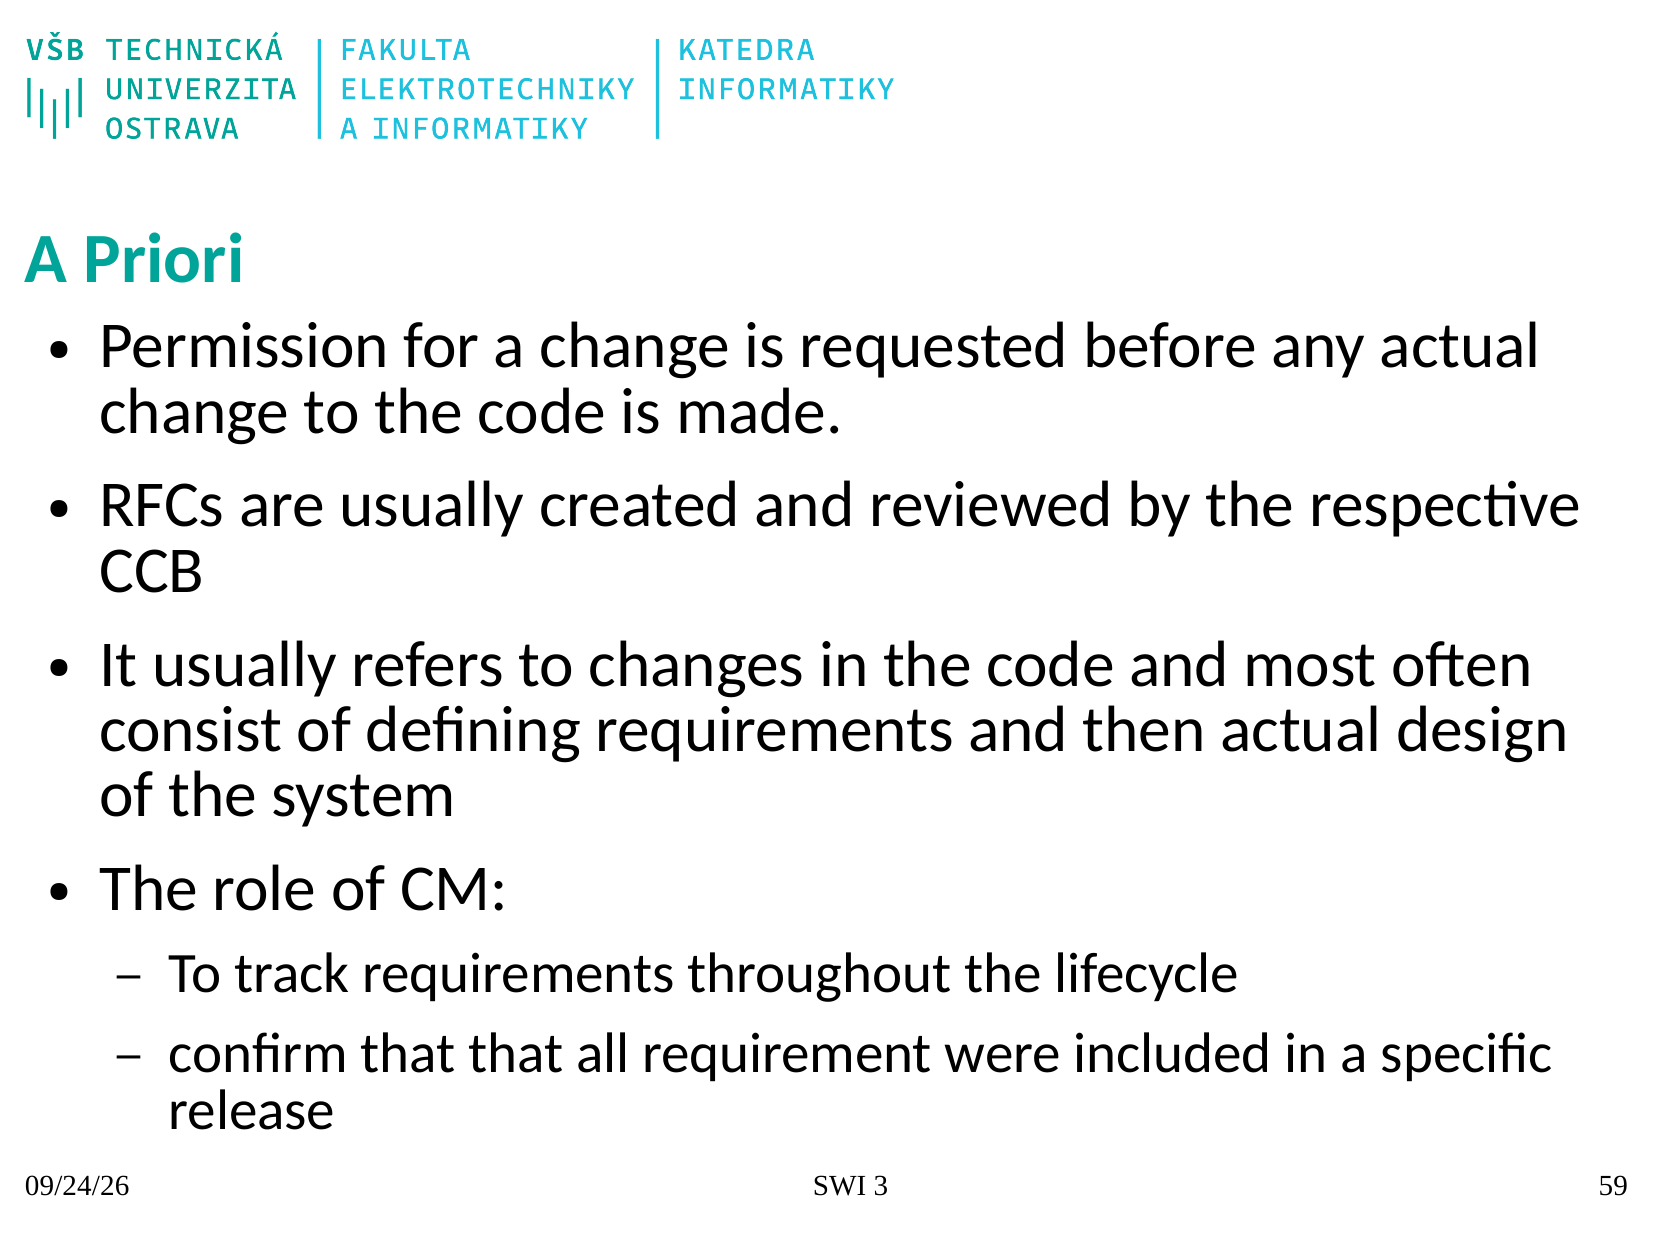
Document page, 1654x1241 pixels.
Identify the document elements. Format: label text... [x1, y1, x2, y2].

picture [26, 31, 894, 139]
title A Priori [24, 169, 1629, 300]
list Permission for a change is requested before any actual change to the code is made. RFCs are usually created and reviewed by the respective CCB It usually refers to changes in the code and most often consist of defining requirements and then actual design of the system The role of CM: To track requirements throughout the lifecycle confirm that that all requirement were included in a specific release [30, 318, 1629, 1146]
